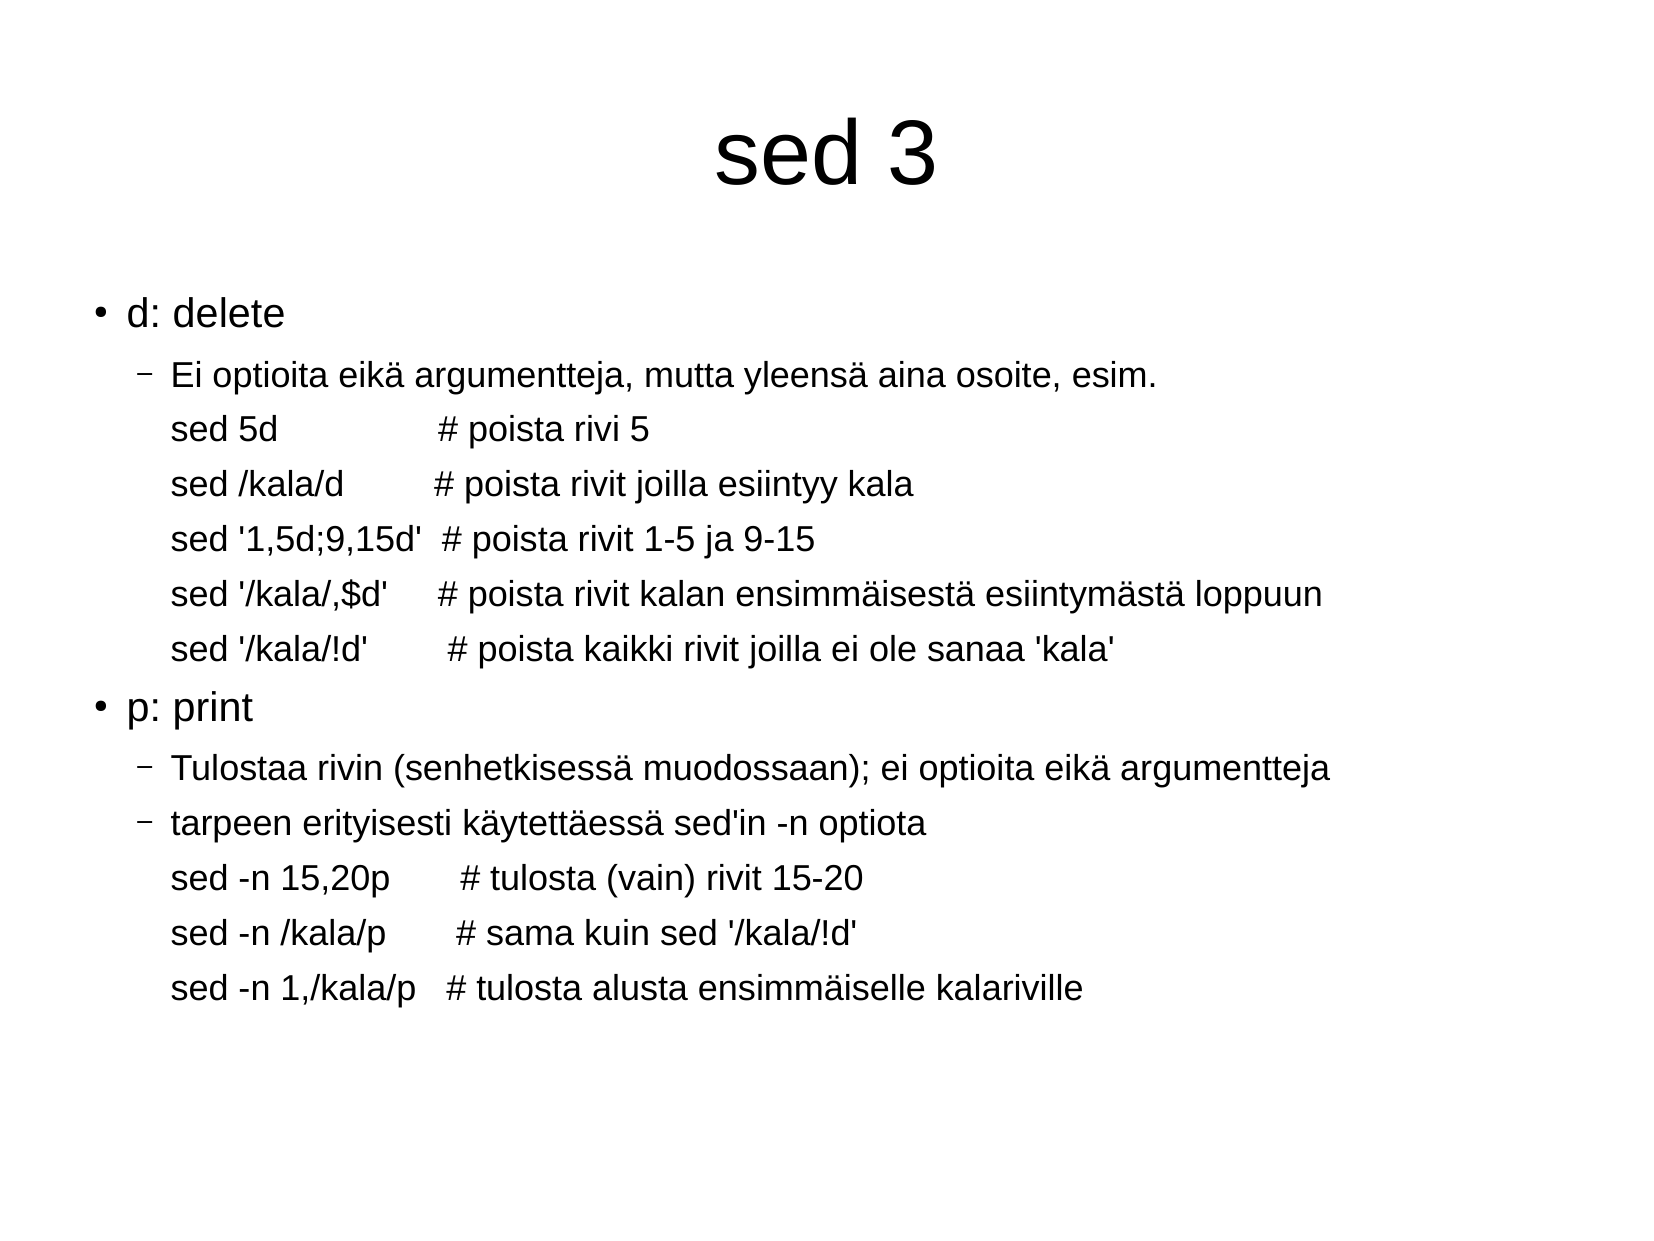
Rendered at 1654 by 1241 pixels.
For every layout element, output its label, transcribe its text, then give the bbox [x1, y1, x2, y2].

list d: delete Ei optioita eikä argumentteja, mutta yleensä aina osoite, esim. sed 5d # poista rivi 5 sed /kala/d # poista rivit joilla esiintyy kala sed '1,5d;9,15d' # poista rivit 1-5 ja 9-15 sed '/kala/,$d' # poista rivit kalan ensimmäisestä esiintymästä loppuun sed '/kala/!d' # poista kaikki rivit joilla ei ole sanaa 'kala' p: print Tulostaa rivin (senhetkisessä muodossaan); ei optioita eikä argumentteja tarpeen erityisesti käytettäessä sed'in -n optiota sed -n 15,20p # tulosta (vain) rivit 15-20 sed -n /kala/p # sama kuin sed '/kala/!d' sed -n 1,/kala/p # tulosta alusta ensimmäiselle kalariville [82, 290, 1571, 1010]
title sed 3 [82, 49, 1571, 257]
